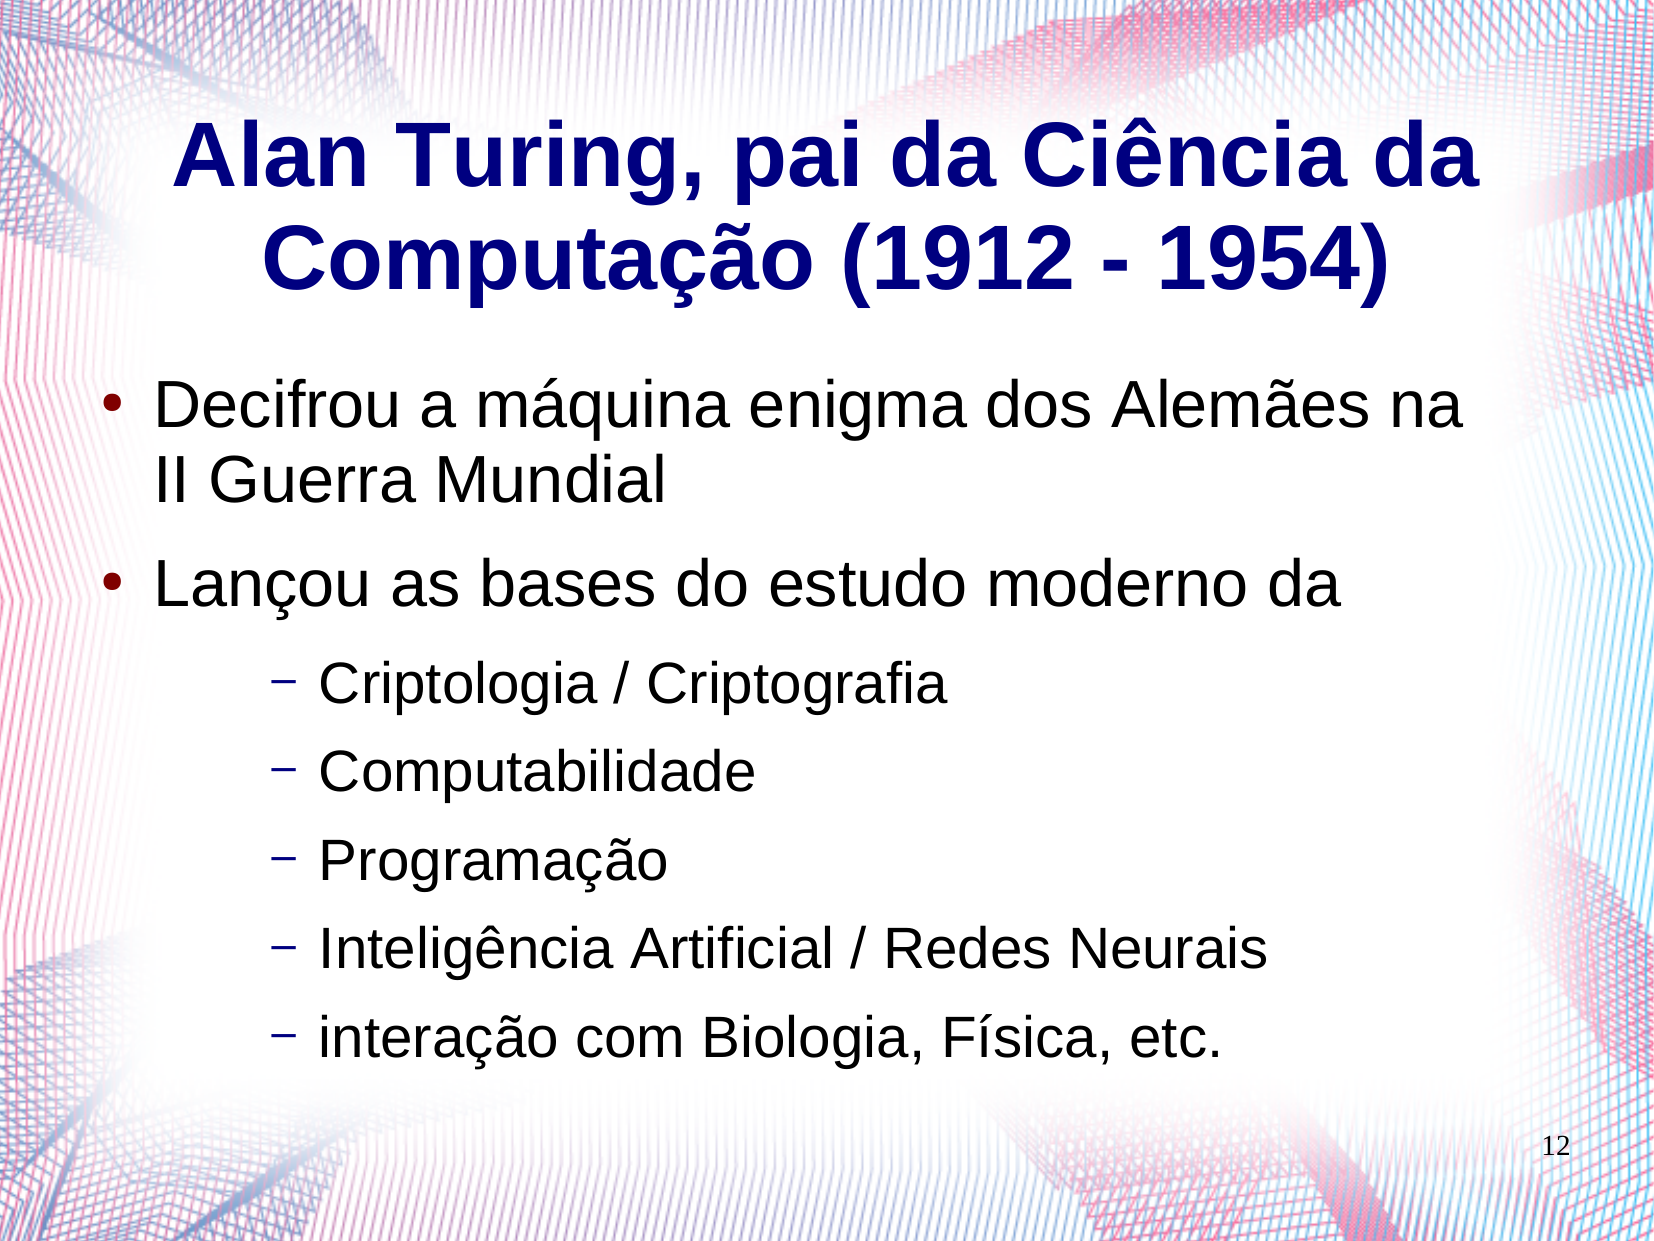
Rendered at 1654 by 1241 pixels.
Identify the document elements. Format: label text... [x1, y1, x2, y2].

picture [0, 0, 1654, 1241]
list Decifrou a máquina enigma dos Alemães na II Guerra Mundial Lançou as bases do estudo moderno da Criptologia / Criptografia Computabilidade Programação Inteligência Artificial / Redes Neurais interação com Biologia, Física, etc. [82, 366, 1571, 1171]
title Alan Turing, pai da Ciência da Computação (1912 - 1954) [82, 103, 1571, 309]
